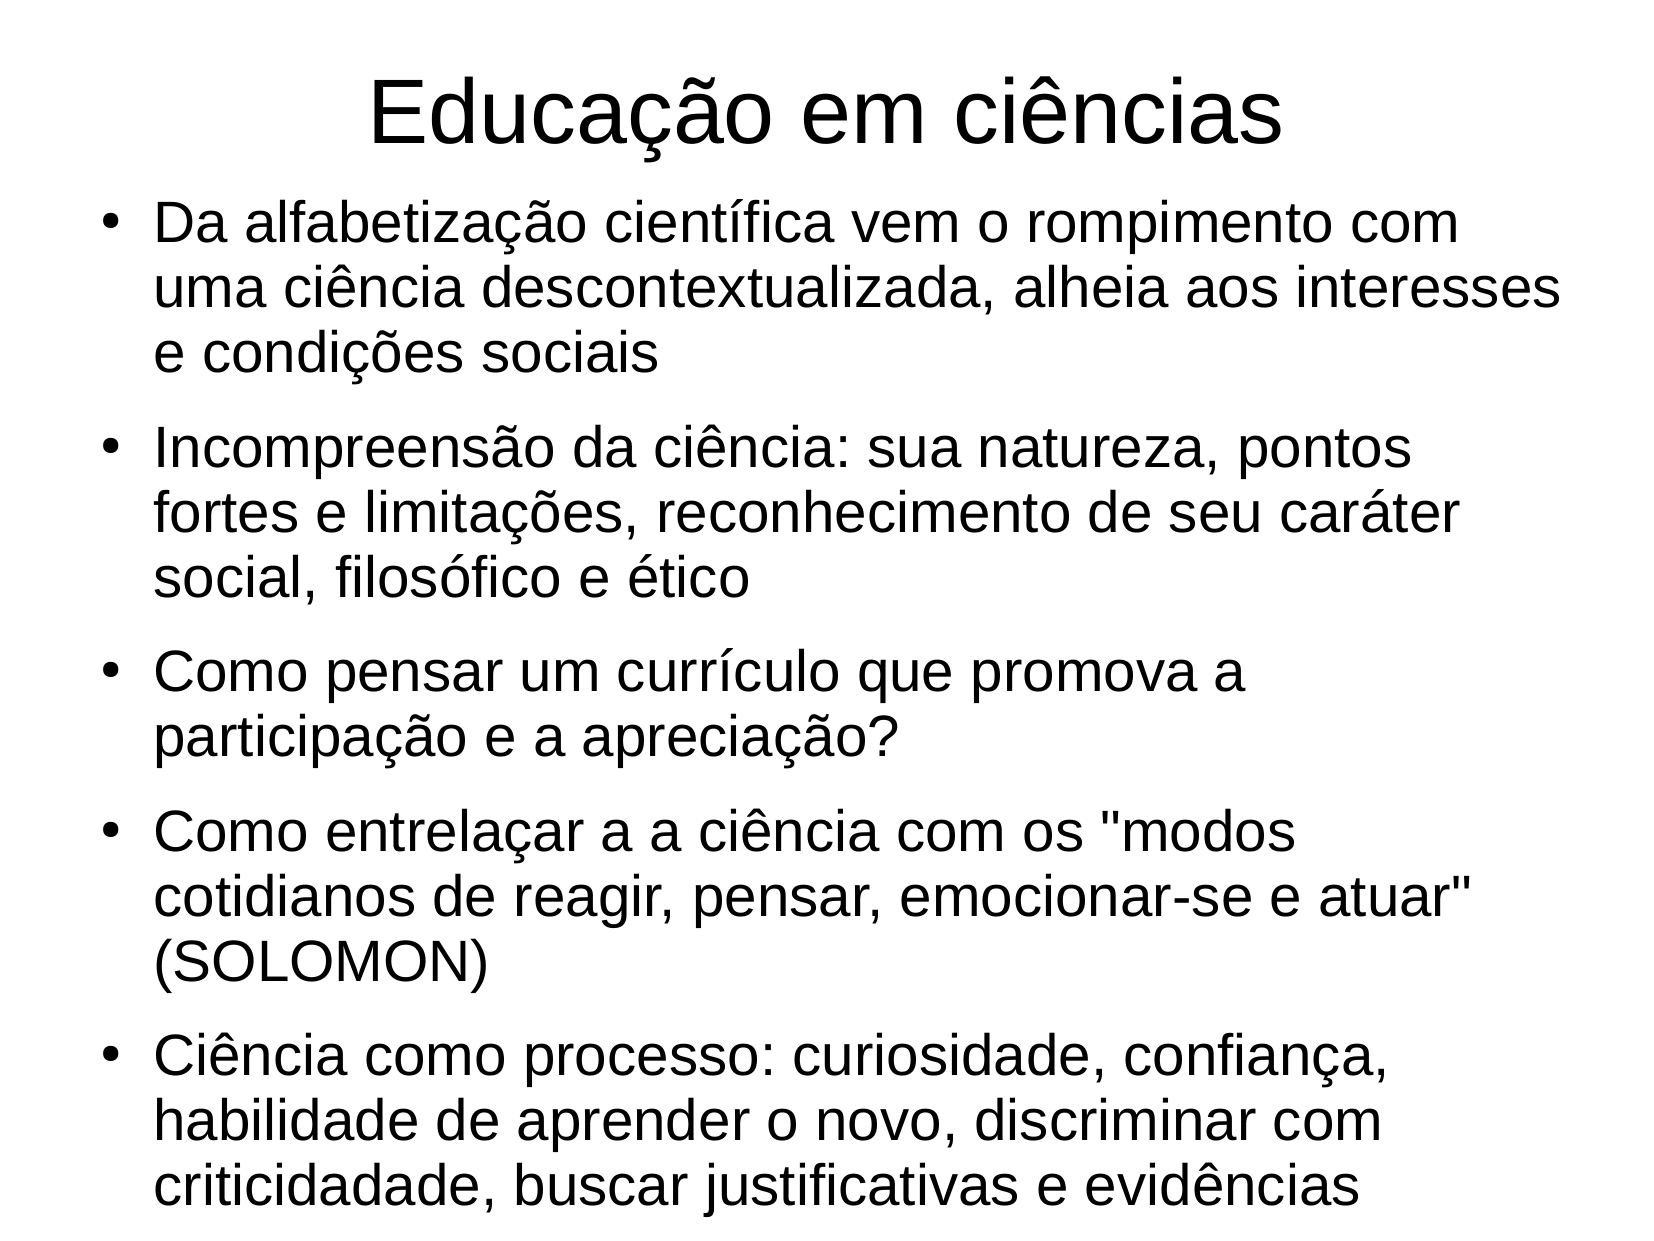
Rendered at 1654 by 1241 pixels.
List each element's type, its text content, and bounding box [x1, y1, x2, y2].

list Da alfabetização científica vem o rompimento com uma ciência descontextualizada, alheia aos interesses e condições sociais Incompreensão da ciência: sua natureza, pontos fortes e limitações, reconhecimento de seu caráter social, filosófico e ético Como pensar um currículo que promova a participação e a apreciação? Como entrelaçar a a ciência com os "modos cotidianos de reagir, pensar, emocionar-se e atuar" (SOLOMON) Ciência como processo: curiosidade, confiança, habilidade de aprender o novo, discriminar com criticidadade, buscar justificativas e evidências [82, 189, 1571, 1219]
title Educação em ciências [82, 8, 1571, 189]
